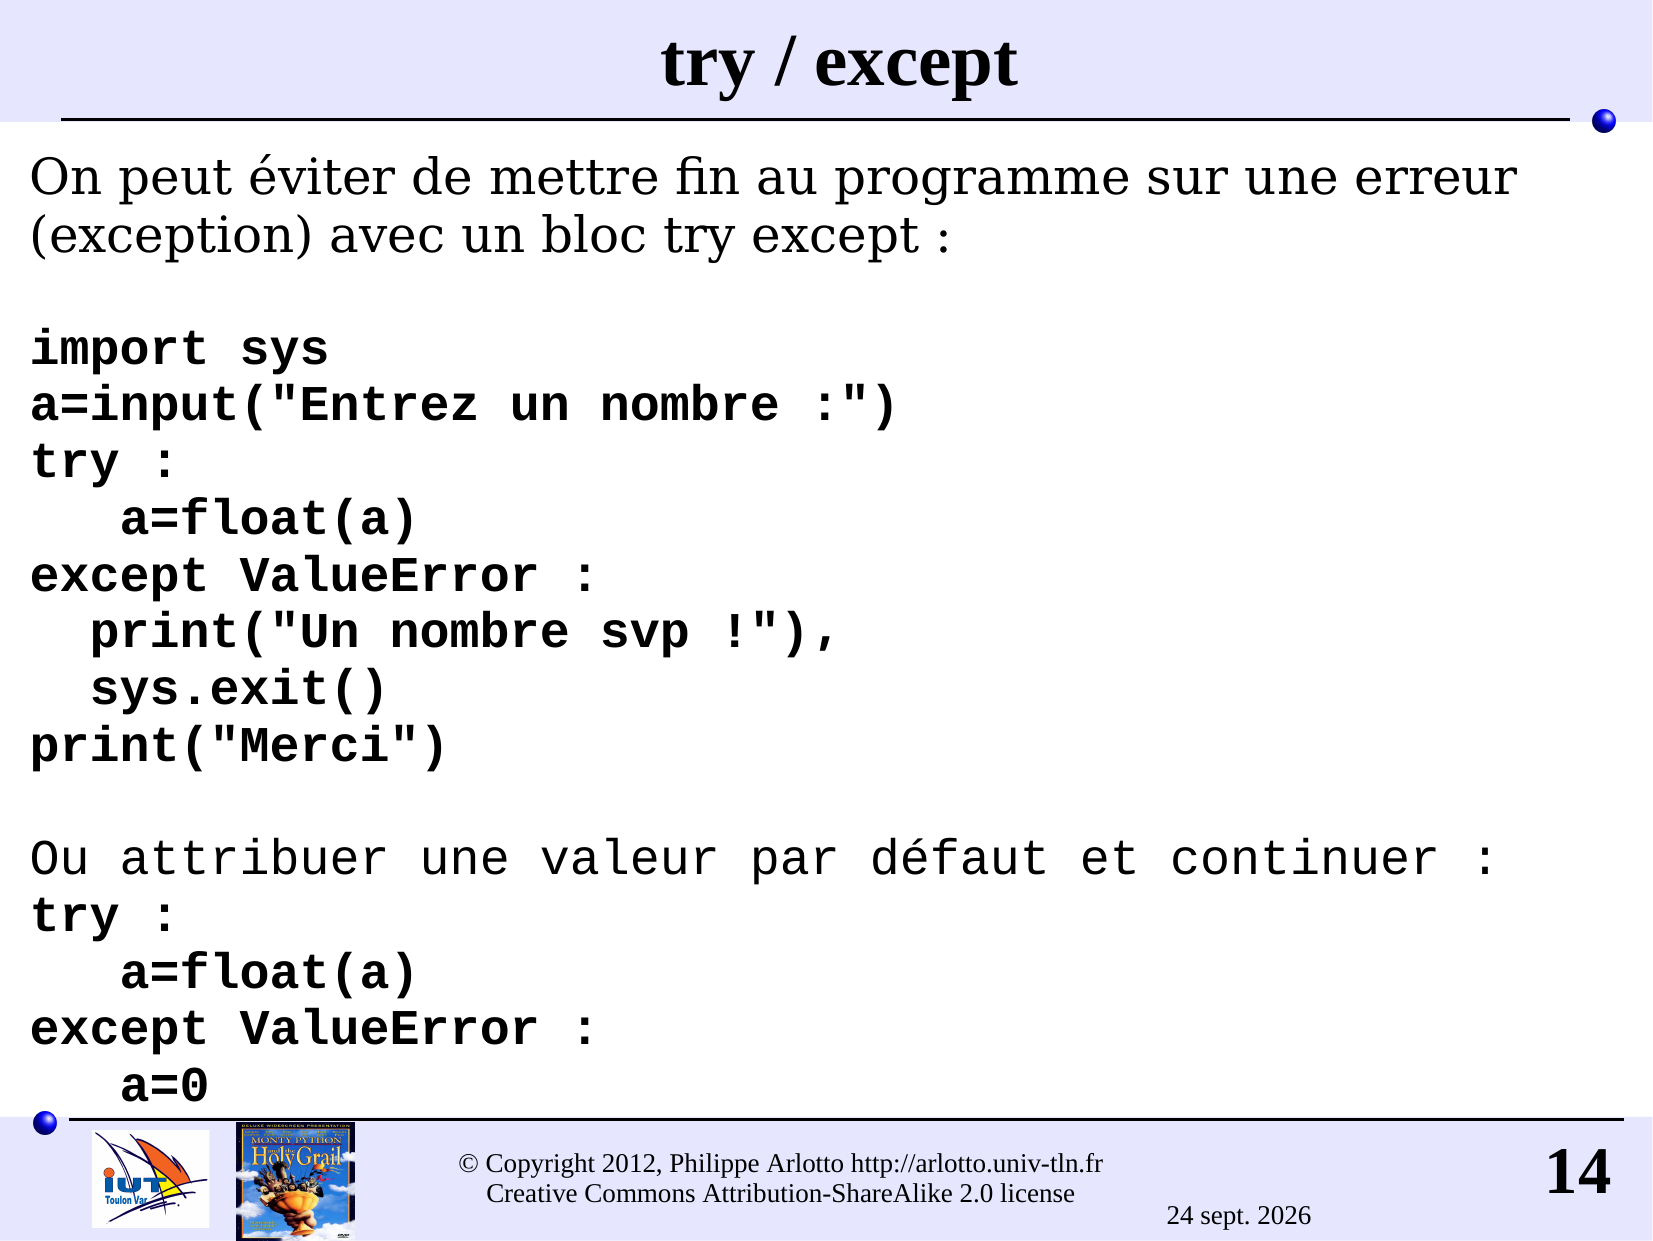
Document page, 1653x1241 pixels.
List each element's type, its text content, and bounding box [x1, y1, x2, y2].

text_box , [810, 589, 841, 650]
text_box On peut éviter de mettre fin au programme sur une erreur (exception) avec un bloc try except : import sys a=input("Entrez un nombre :") try : a=float(a) except ValueError : print("Un nombre svp !") sys.exit() print("Merci") Ou attribuer une valeur par défaut et continuer : try : a=float(a) except ValueError : a=0 [29, 147, 1565, 1241]
title try / except [95, 14, 1585, 107]
